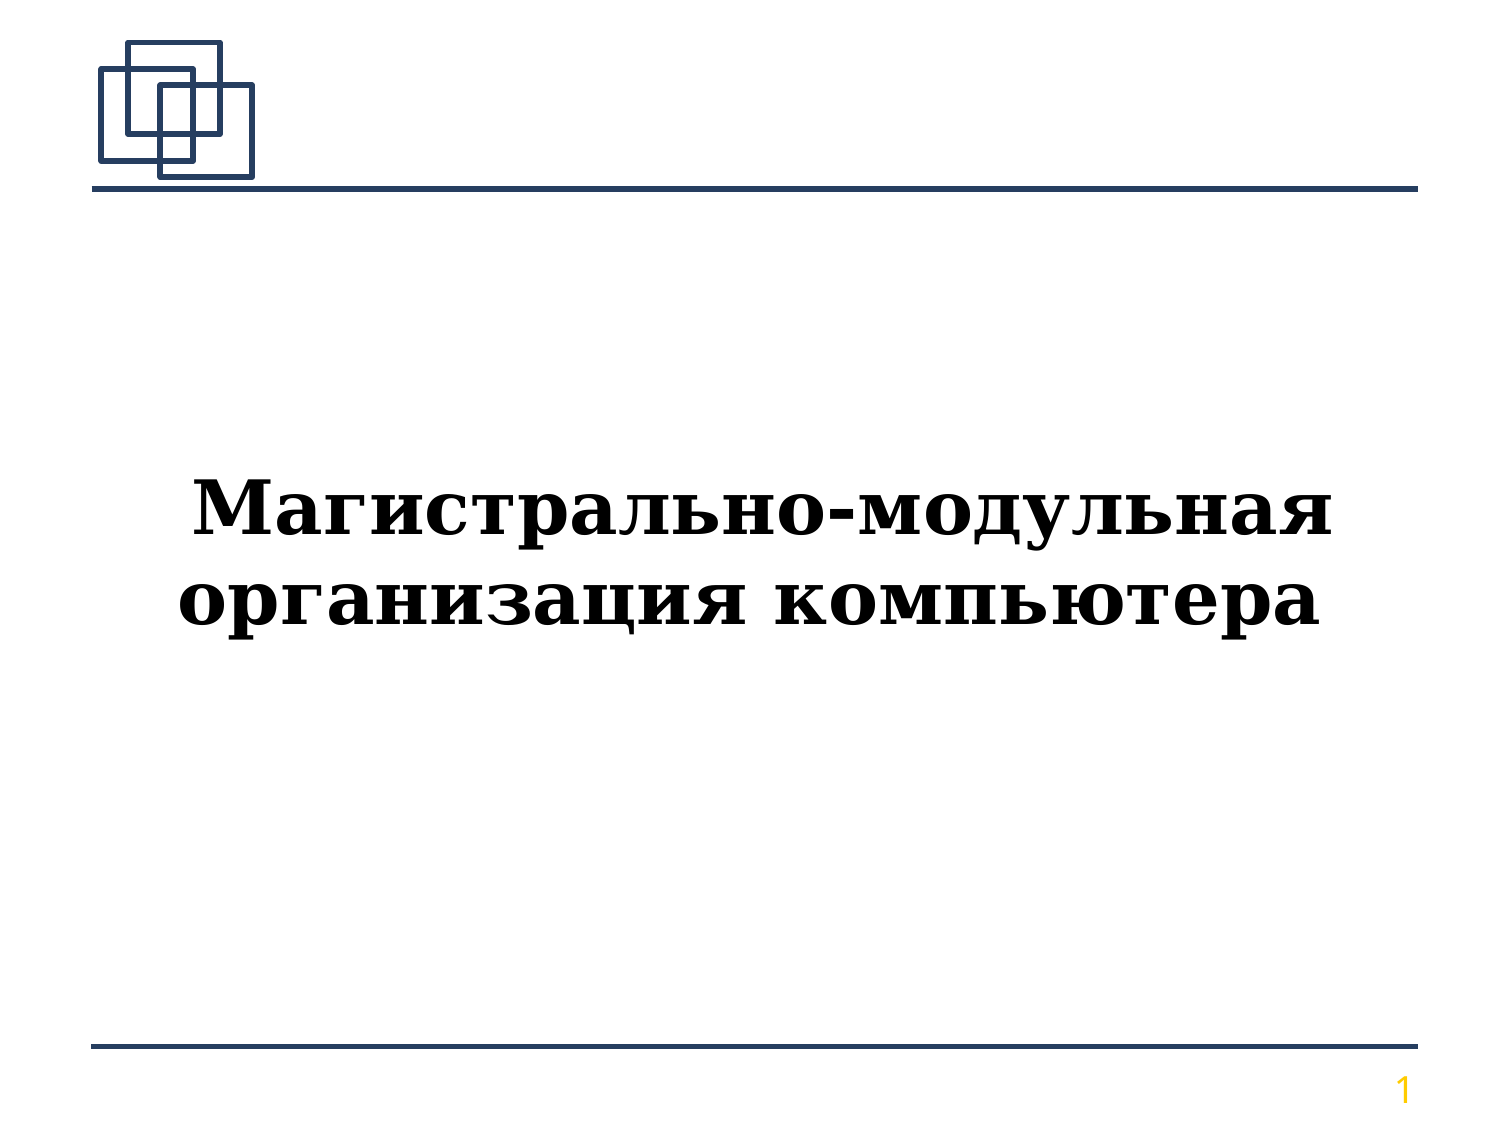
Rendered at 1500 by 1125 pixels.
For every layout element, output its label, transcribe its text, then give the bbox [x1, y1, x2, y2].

title Магистрально-модульная организация компьютера [112, 299, 1388, 799]
